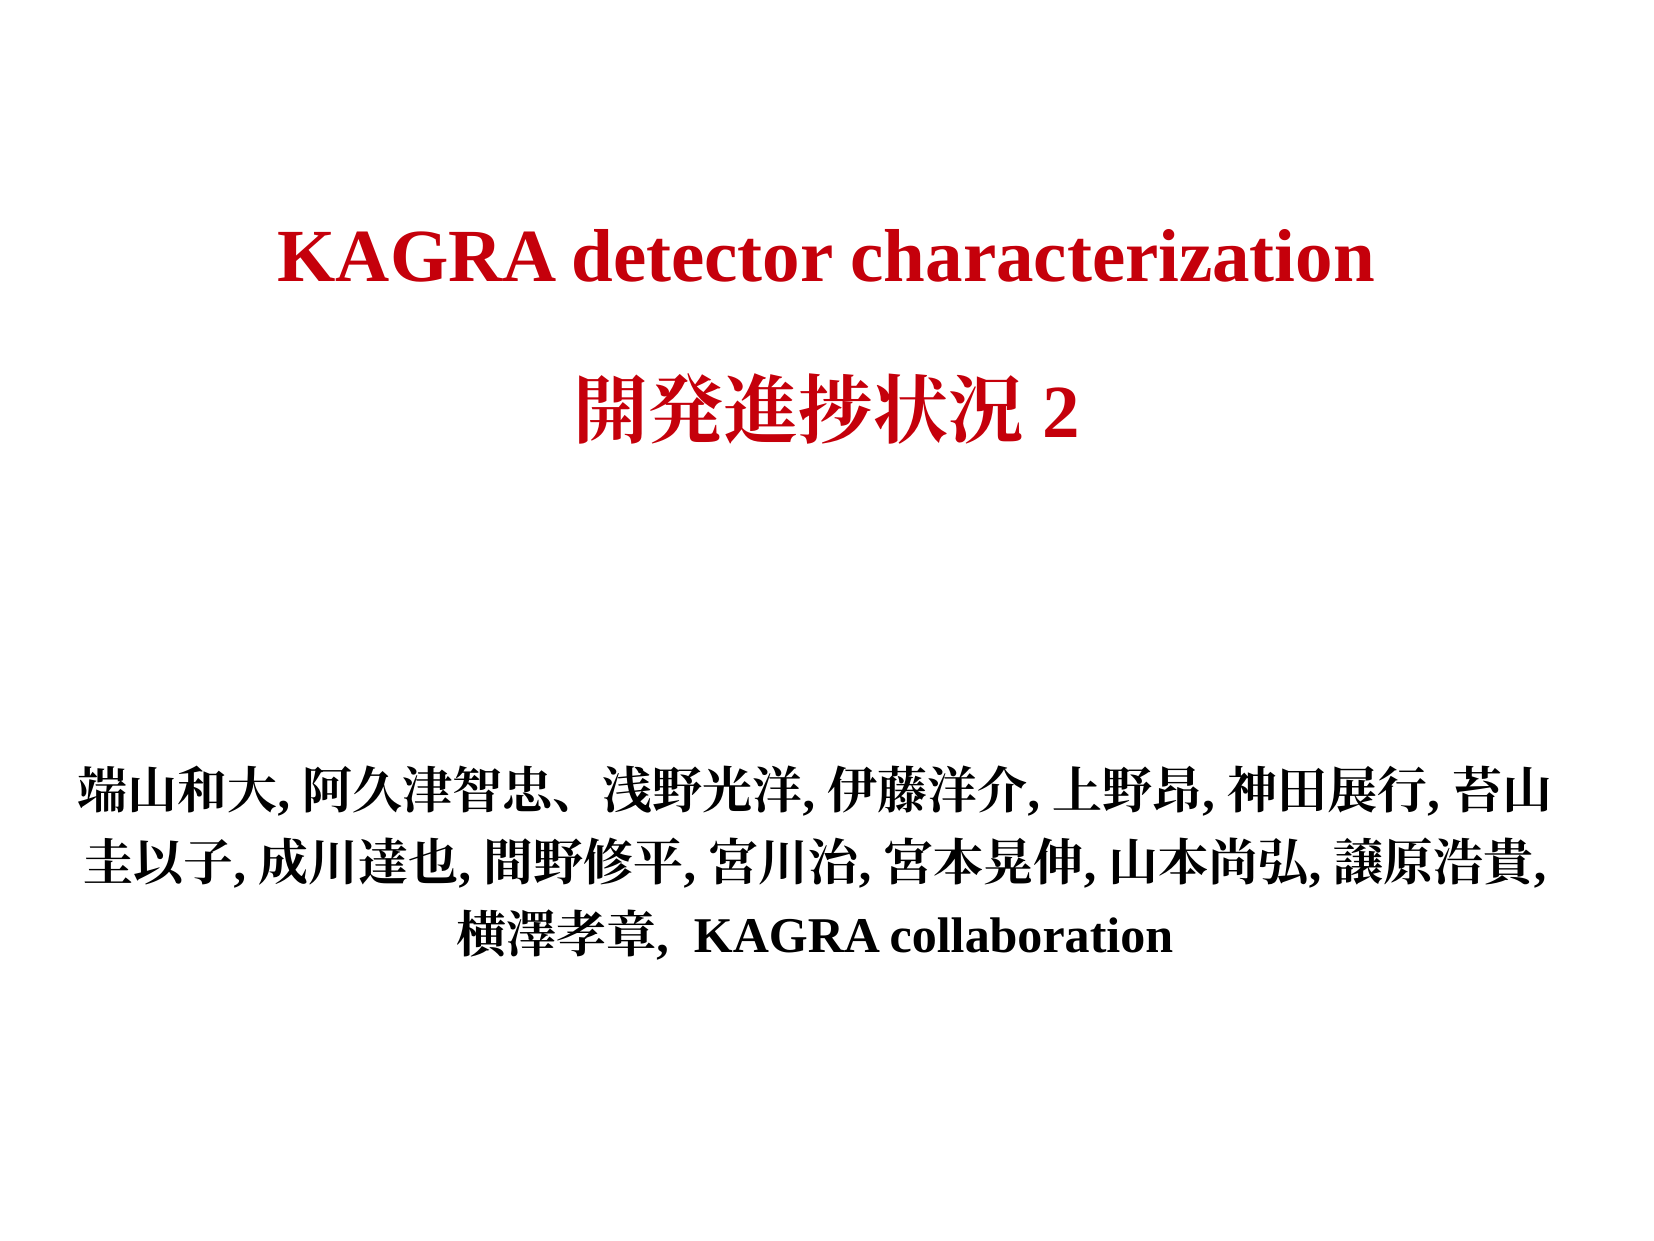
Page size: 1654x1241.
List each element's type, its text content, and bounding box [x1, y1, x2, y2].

title KAGRA detector characterization 開発進捗状況 2 [82, 212, 1571, 420]
subtitle 端山和大, 阿久津智忠、浅野光洋, 伊藤洋介, 上野昂, 神田展行, 苔山圭以子, 成川達也, 間野修平, 宮川治, 宮本晃伸, 山本尚弘, 譲原浩貴, 横澤孝章, KAGRA collaboration [70, 673, 1559, 1045]
